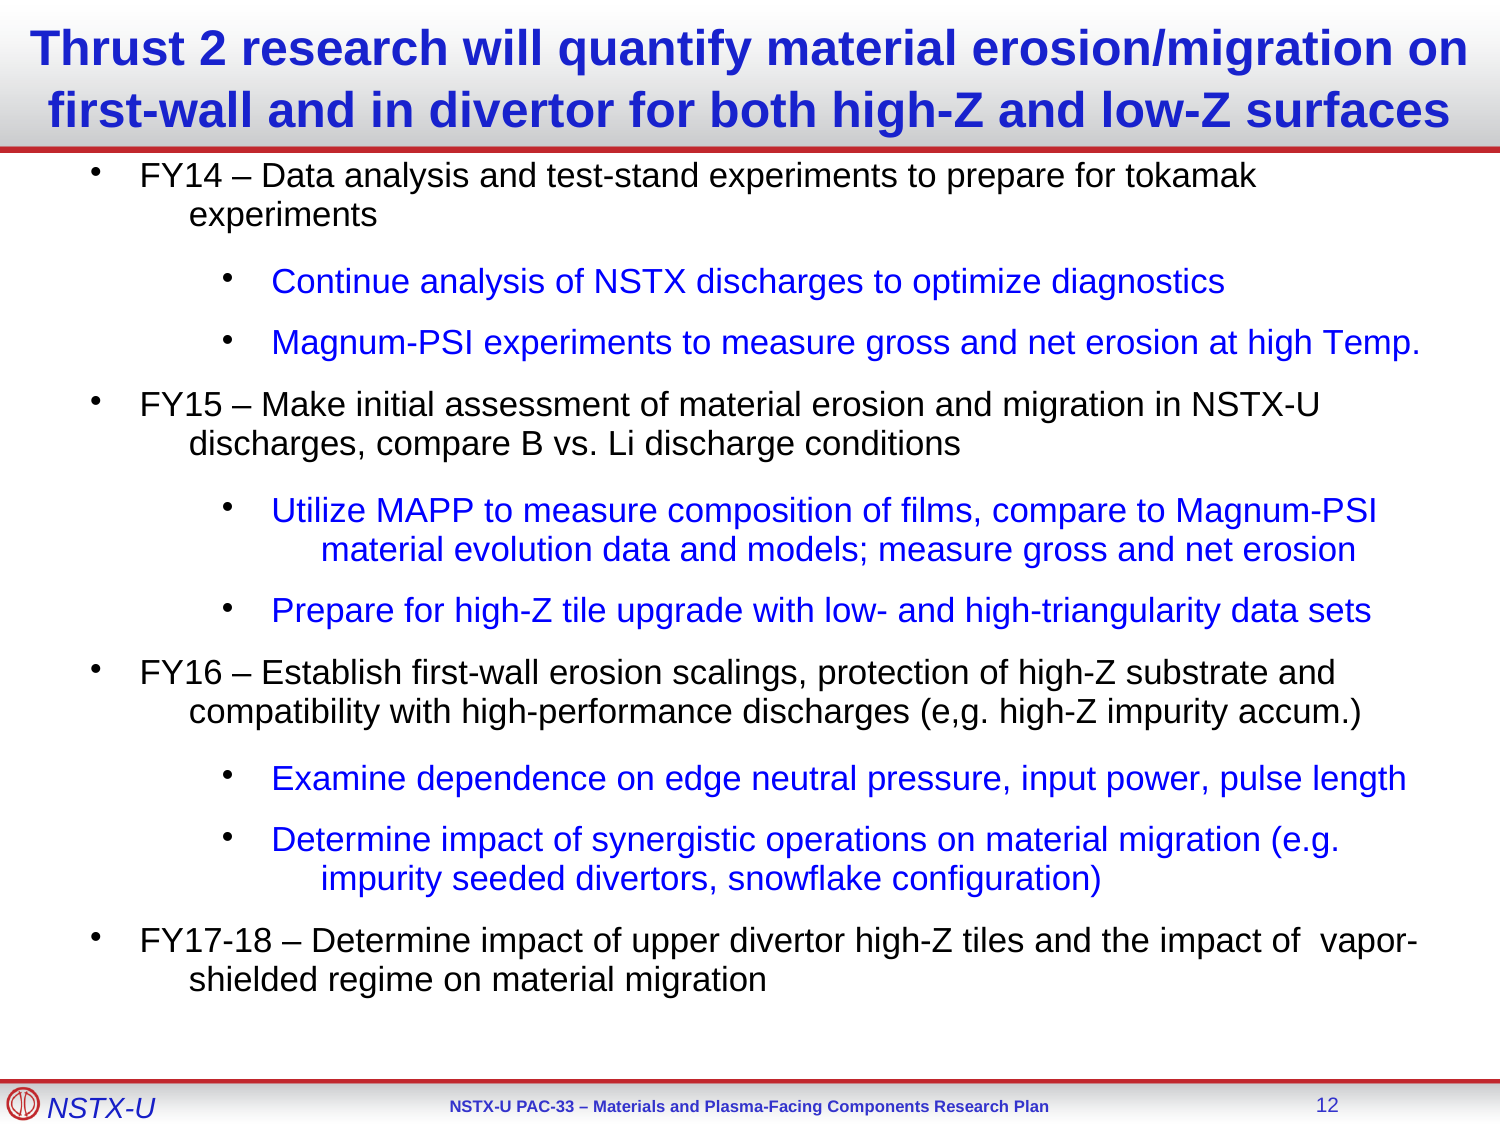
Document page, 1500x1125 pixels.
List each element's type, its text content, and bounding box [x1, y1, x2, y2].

text_box 12 [1315, 1090, 1486, 1118]
title Thrust 2 research will quantify material erosion/migration on first-wall and in divertor for both high-Z and low-Z surfaces [0, 0, 1500, 150]
list FY14 – Data analysis and test-stand experiments to prepare for tokamak experiments Continue analysis of NSTX discharges to optimize diagnostics Magnum-PSI experiments to measure gross and net erosion at high Temp. FY15 – Make initial assessment of material erosion and migration in NSTX-U discharges, compare B vs. Li discharge conditions Utilize MAPP to measure composition of films, compare to Magnum-PSI material evolution data and models; measure gross and net erosion Prepare for high-Z tile upgrade with low- and high-triangularity data sets FY16 – Establish first-wall erosion scalings, protection of high-Z substrate and compatibility with high-performance discharges (e,g. high-Z impurity accum.) Examine dependence on edge neutral pressure, input power, pulse length Determine impact of synergistic operations on material migration (e.g. impurity seeded divertors, snowflake configuration) FY17-18 – Determine impact of upper divertor high-Z tiles and the impact of vapor-shielded regime on material migration [57, 155, 1445, 1059]
